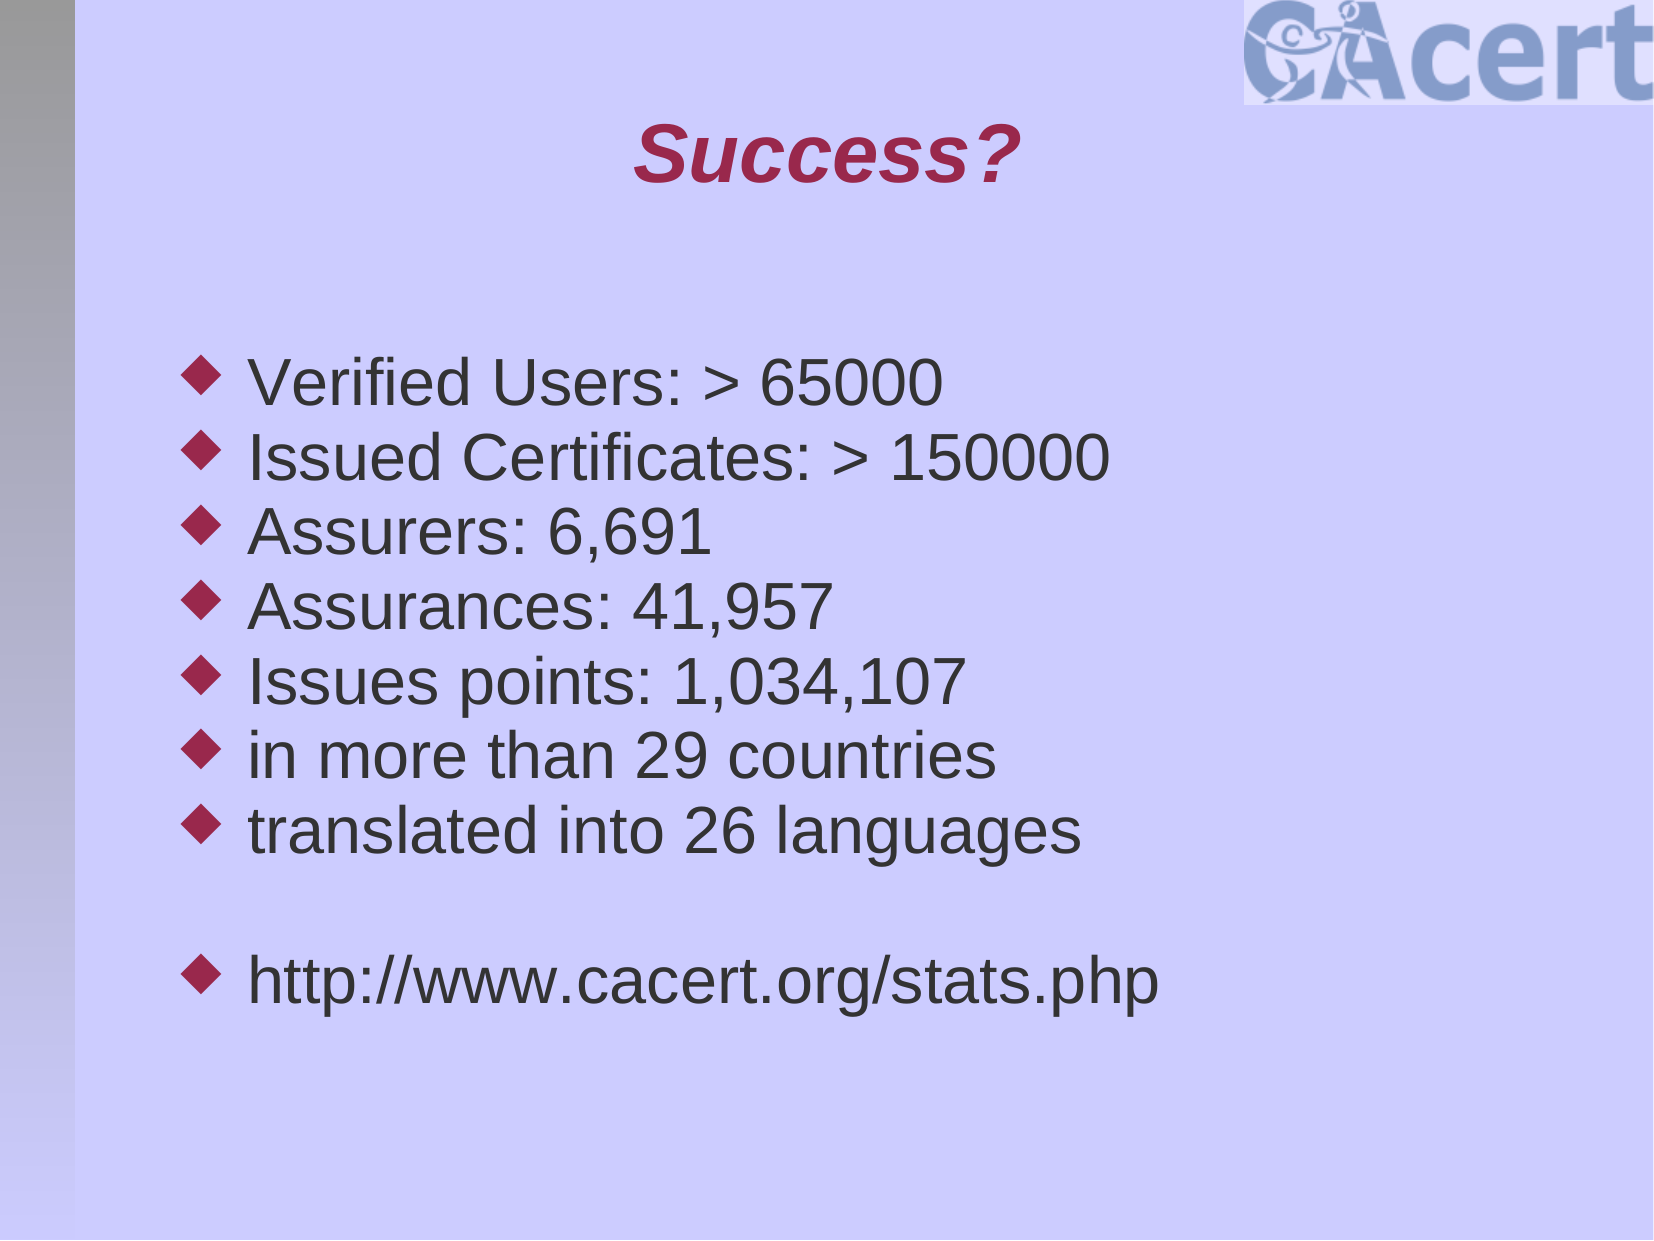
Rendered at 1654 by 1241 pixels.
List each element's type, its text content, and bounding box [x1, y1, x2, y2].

list Verified Users: > 65000 Issued Certificates: > 150000 Assurers: 6,691 Assurances: 41,957 Issues points: 1,034,107 in more than 29 countries translated into 26 languages http://www.cacert.org/stats.php [152, 344, 1534, 1127]
title Success? [121, 49, 1534, 257]
